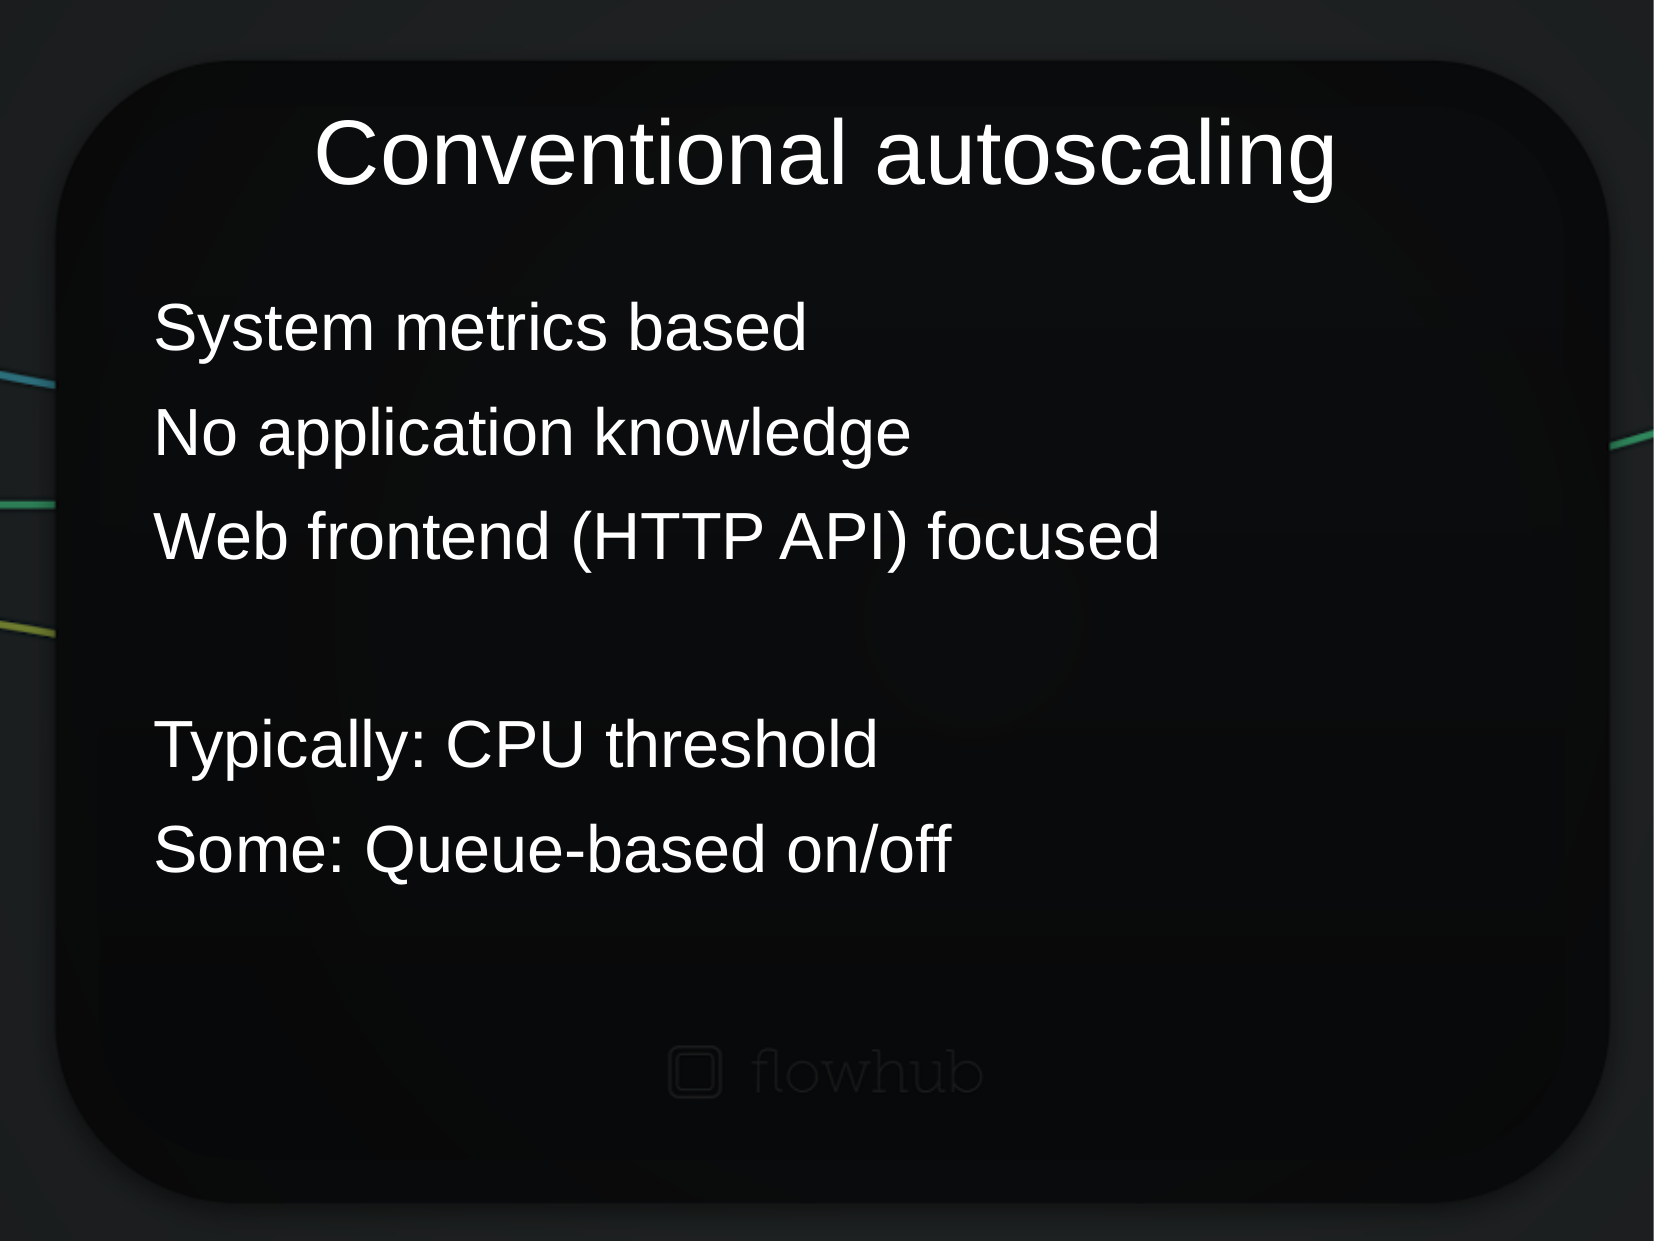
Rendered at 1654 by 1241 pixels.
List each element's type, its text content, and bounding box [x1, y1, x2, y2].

list System metrics based No application knowledge Web frontend (HTTP API) focused Typically: CPU threshold Some: Queue-based on/off [82, 290, 1571, 1010]
picture [0, 0, 1654, 1241]
title Conventional autoscaling [82, 49, 1571, 257]
